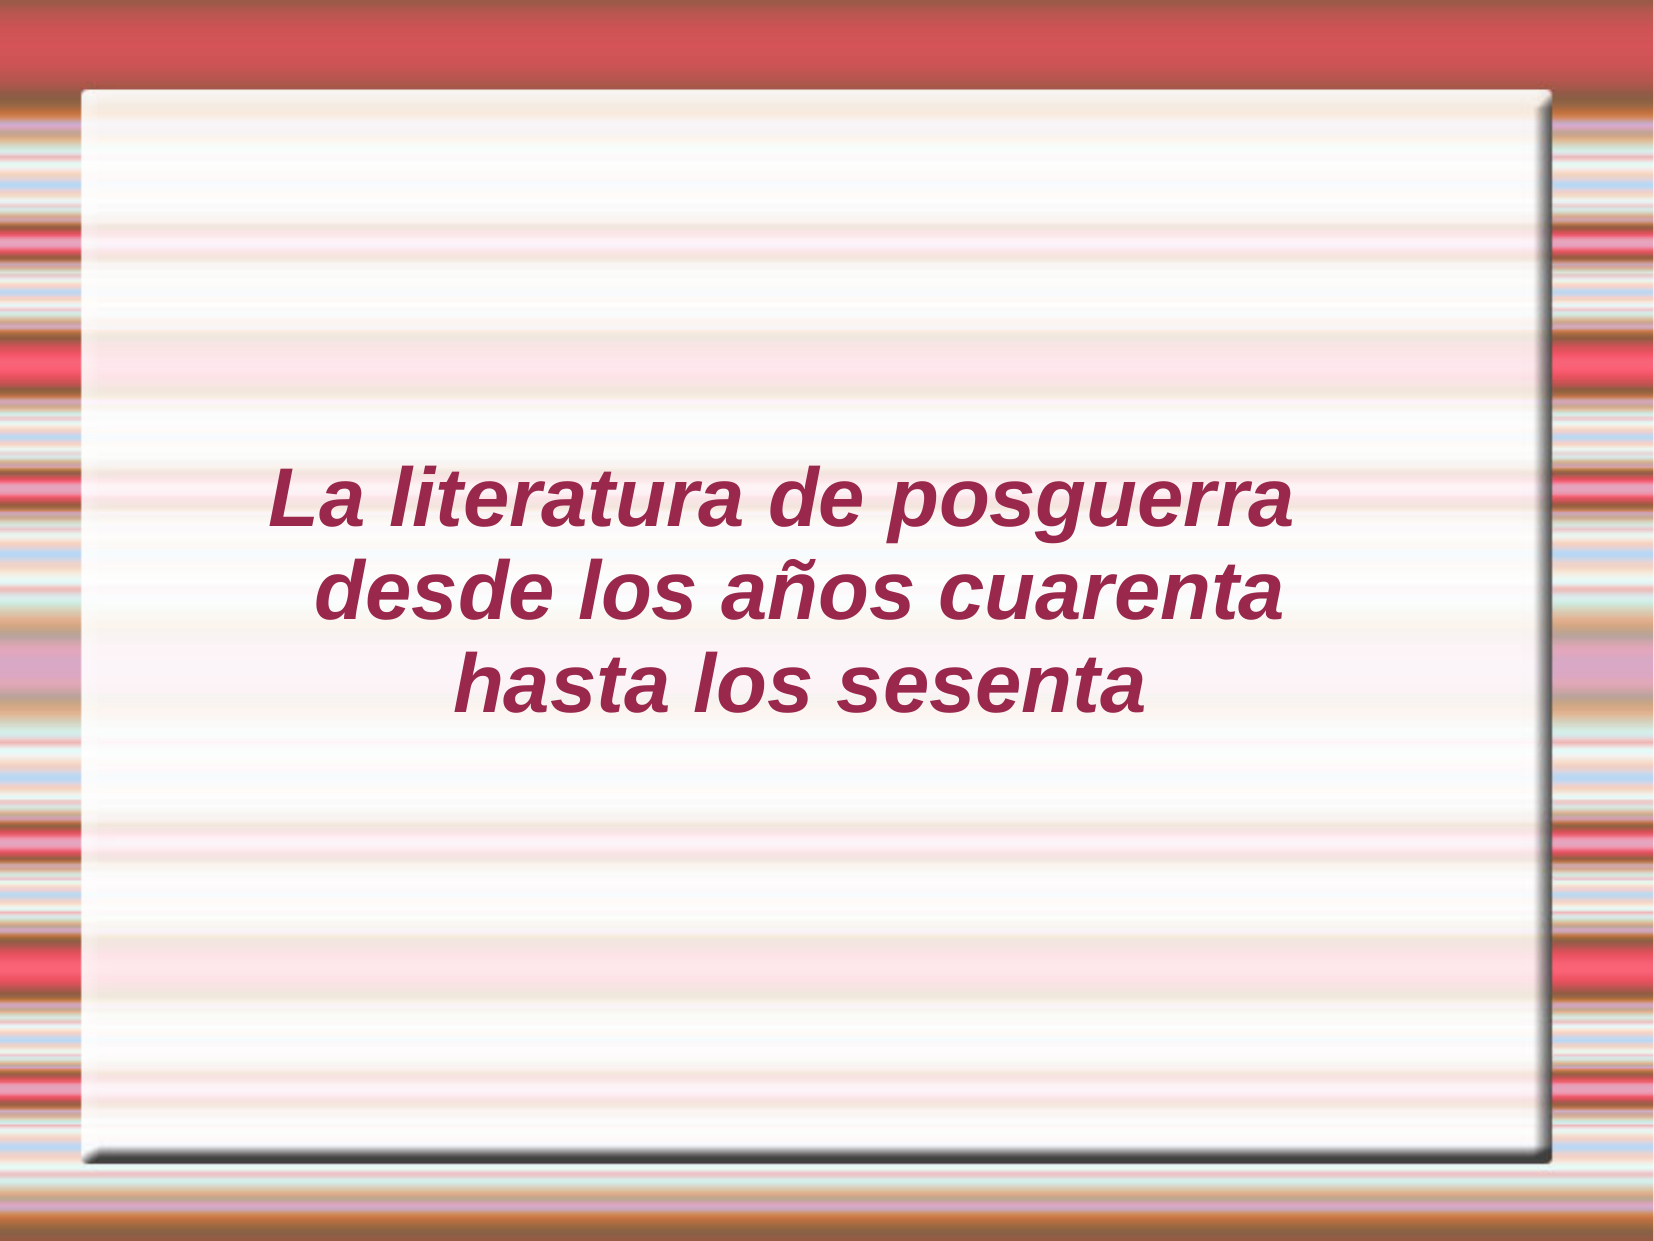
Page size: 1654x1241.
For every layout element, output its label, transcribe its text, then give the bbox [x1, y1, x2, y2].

title La literatura de posguerra desde los años cuarenta hasta los sesenta [236, 383, 1329, 798]
picture [0, 0, 1654, 1241]
